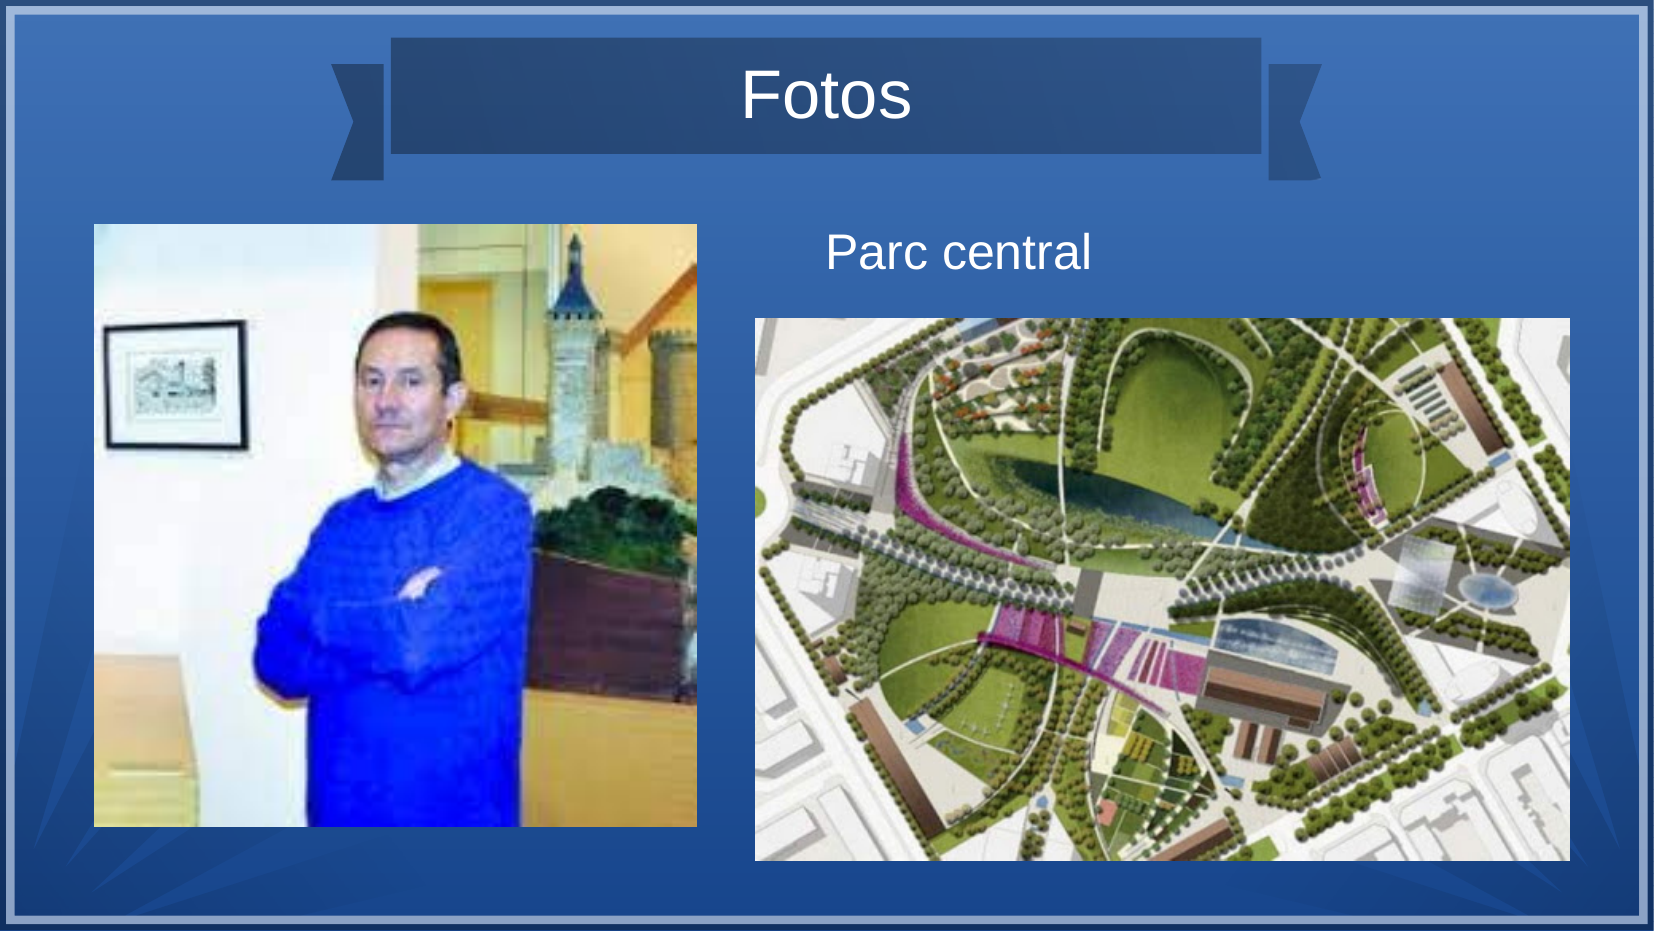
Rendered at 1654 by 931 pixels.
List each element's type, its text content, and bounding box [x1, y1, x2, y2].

list Parc central [82, 224, 1571, 848]
title Fotos [389, 35, 1264, 154]
picture [94, 224, 697, 827]
picture [755, 318, 1570, 861]
